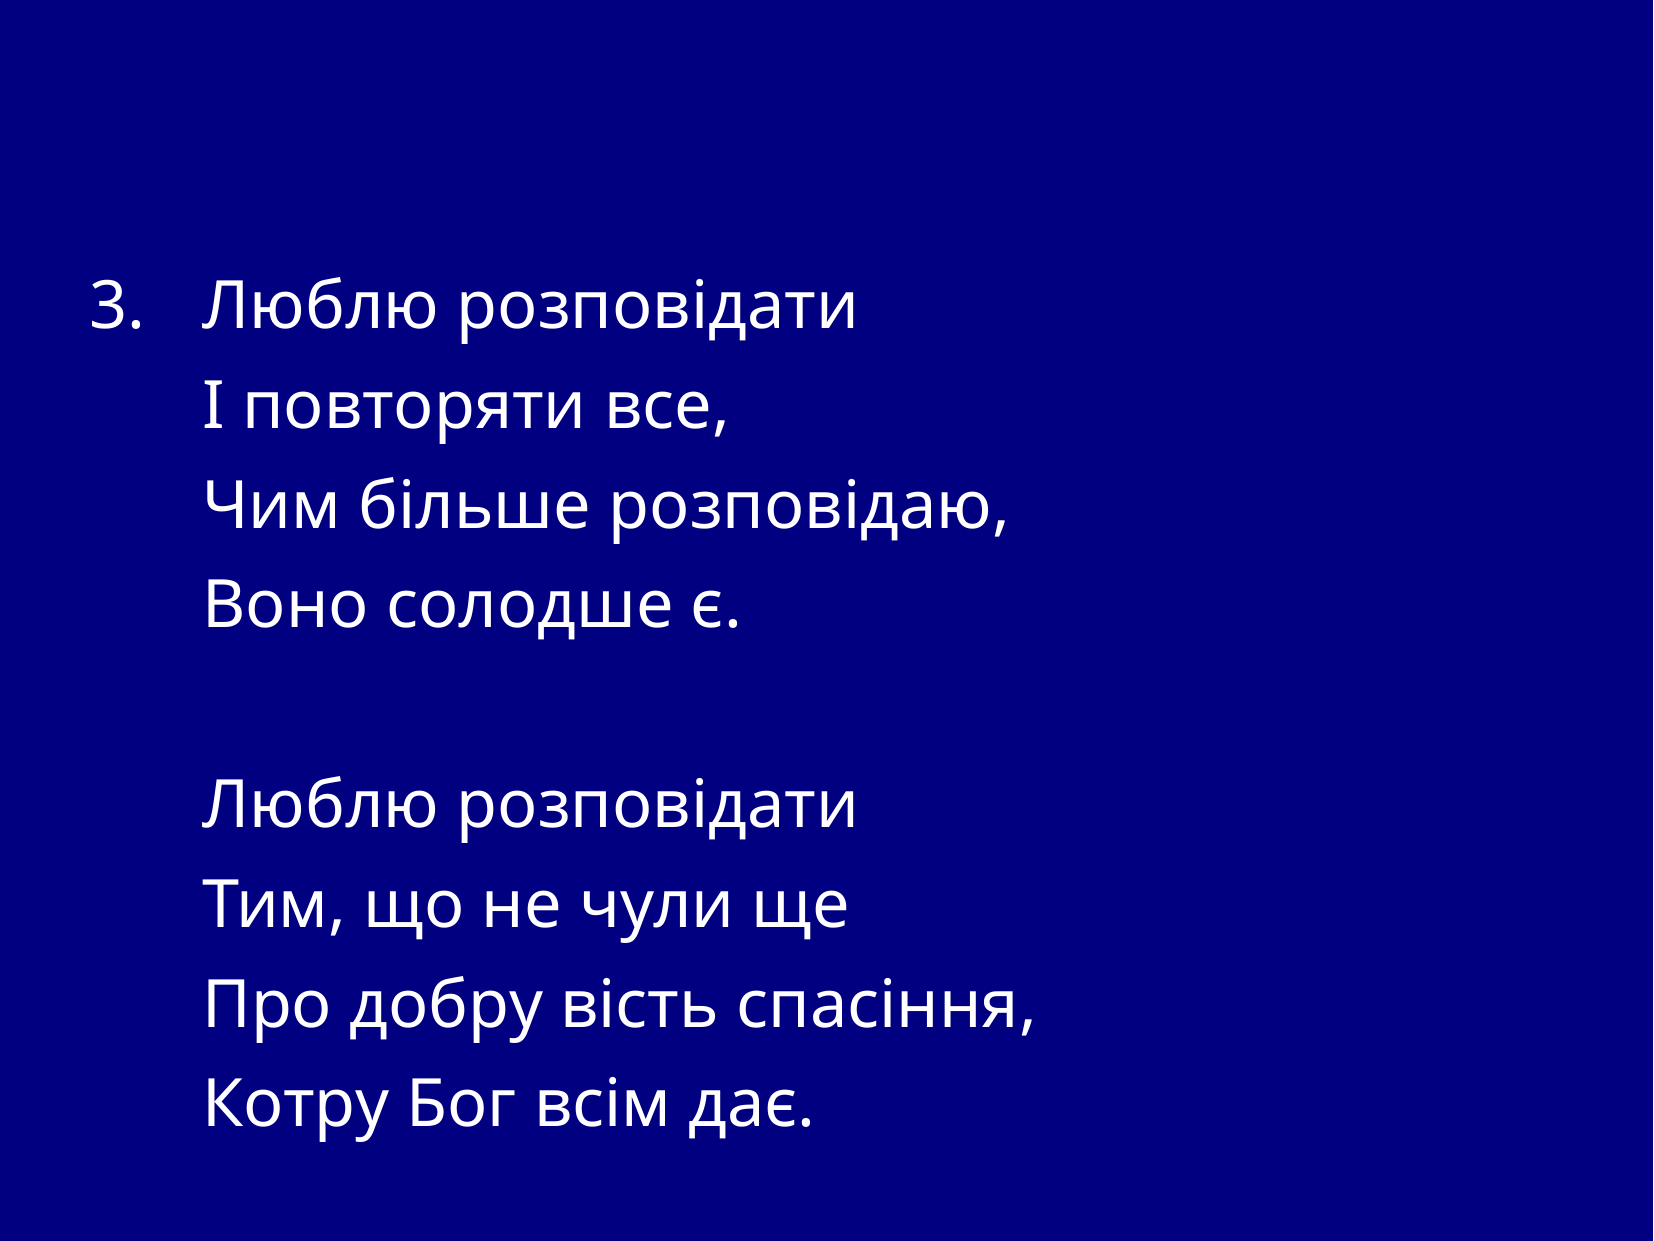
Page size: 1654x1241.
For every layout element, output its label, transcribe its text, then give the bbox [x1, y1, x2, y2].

text_box 3. Люблю розповідати І повторяти все, Чим більше розповідаю, Воно солодше є. Люблю розповідати Тим, що не чули ще Про добру вість спасіння, Котру Бог всім дає. [75, 150, 1576, 1163]
